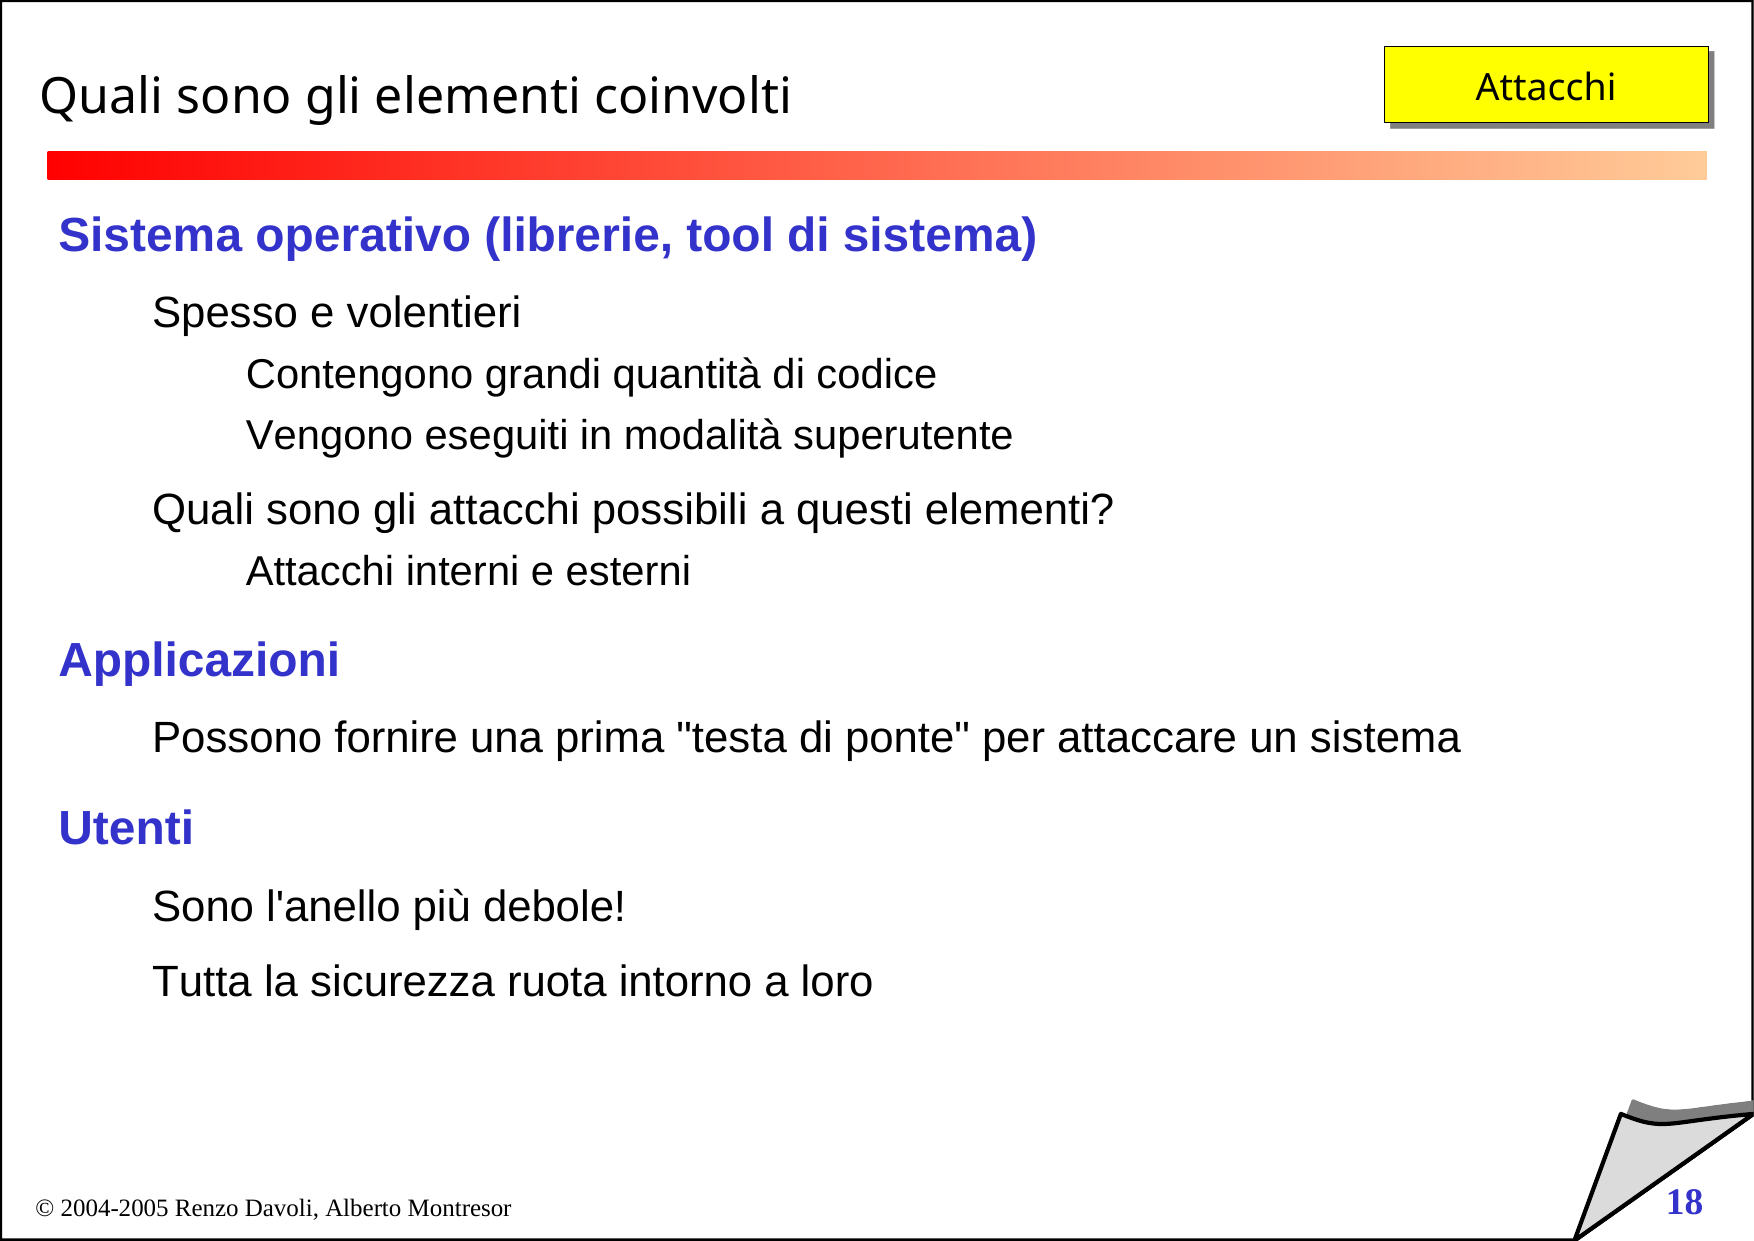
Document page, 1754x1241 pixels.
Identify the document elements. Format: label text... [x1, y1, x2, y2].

list Sistema operativo (librerie, tool di sistema) Spesso e volentieri Contengono grandi quantità di codice Vengono eseguiti in modalità superutente Quali sono gli attacchi possibili a questi elementi? Attacchi interni e esterni Applicazioni Possono fornire una prima "testa di ponte" per attaccare un sistema Utenti Sono l'anello più debole! Tutta la sicurezza ruota intorno a loro [58, 206, 1695, 1160]
text_box Attacchi [1384, 46, 1709, 123]
title Quali sono gli elementi coinvolti [40, 49, 1713, 144]
